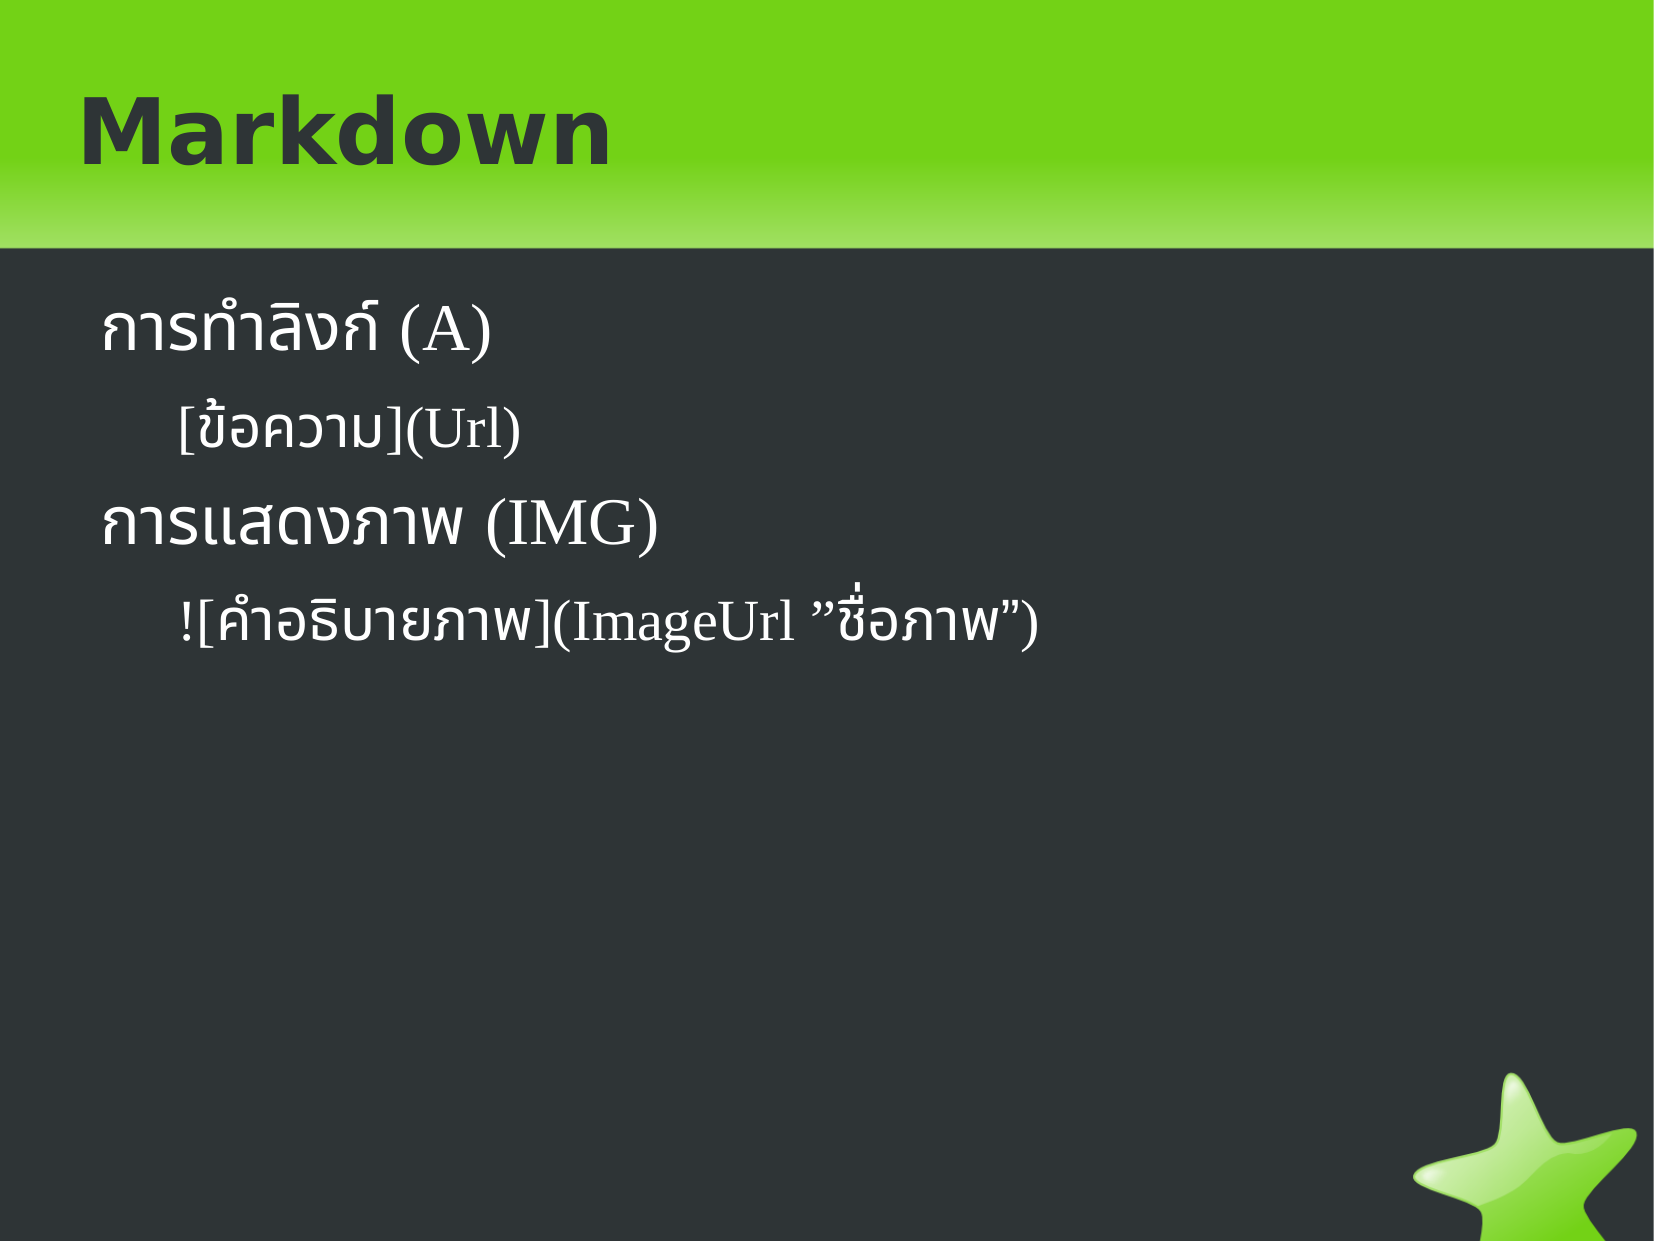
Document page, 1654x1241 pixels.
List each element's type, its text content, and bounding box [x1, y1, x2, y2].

picture [0, 0, 1654, 1241]
title Markdown [76, 36, 1565, 229]
list การทำลิงก์ (A) [ข้อความ](Url) การแสดงภาพ (IMG) ![คำอธิบายภาพ](ImageUrl ”ชื่อภาพ”) [82, 290, 1571, 1094]
